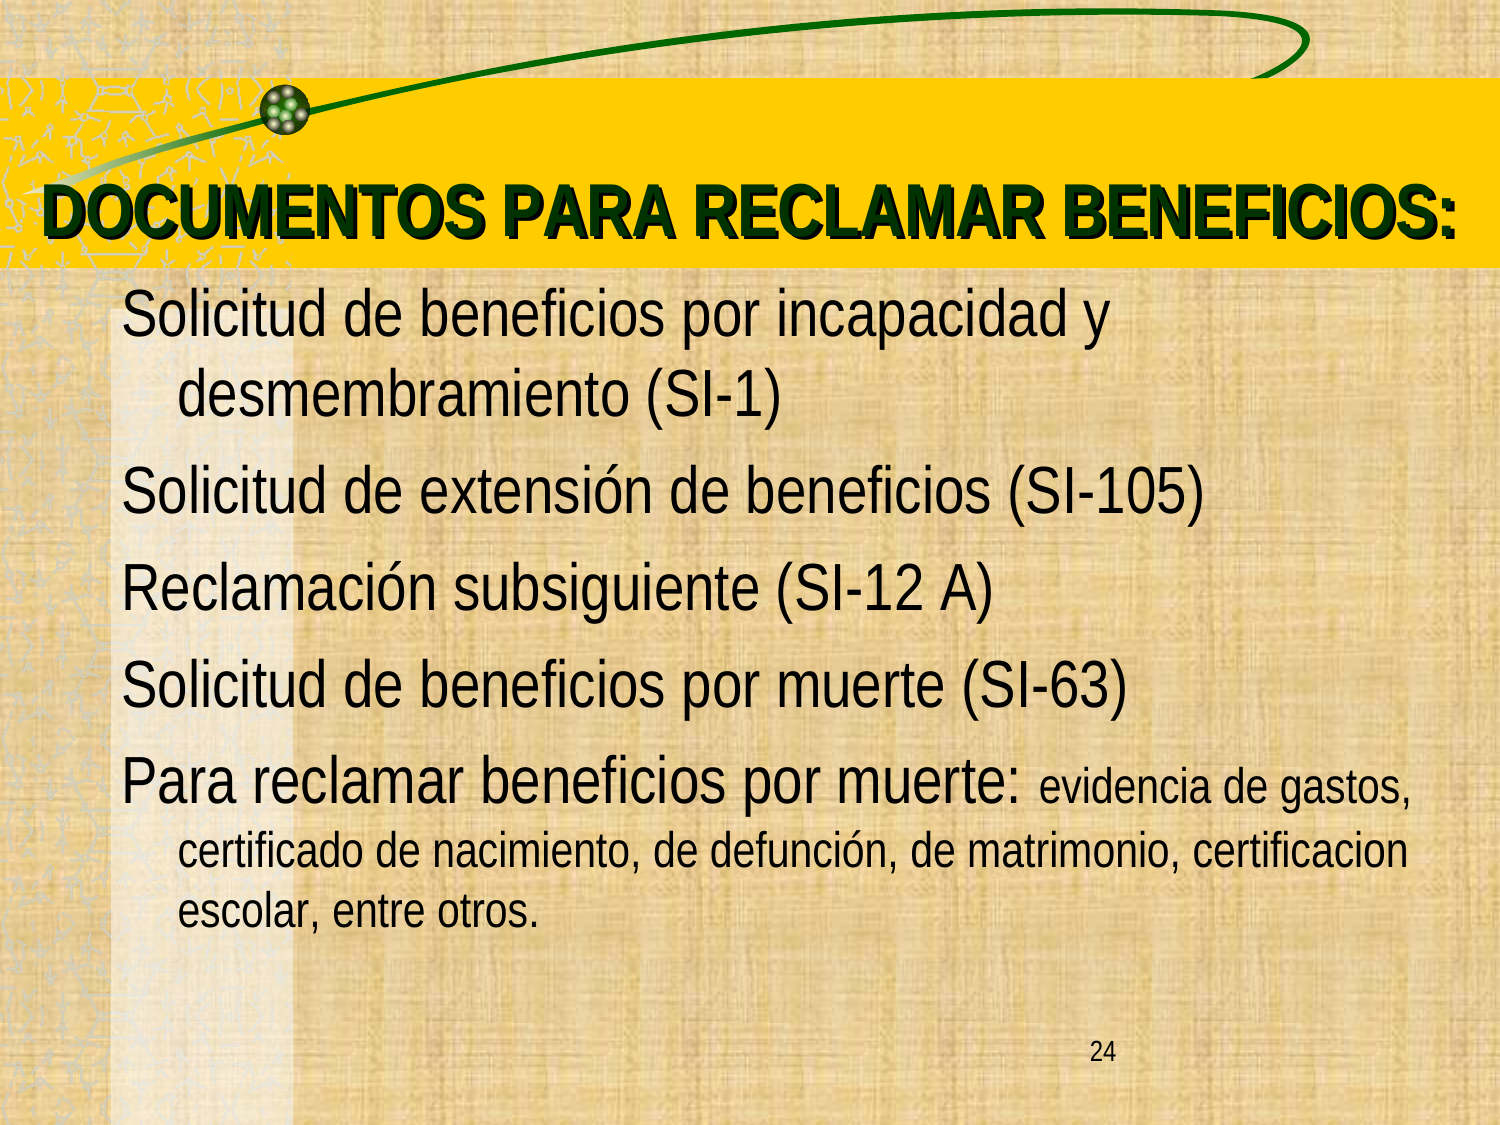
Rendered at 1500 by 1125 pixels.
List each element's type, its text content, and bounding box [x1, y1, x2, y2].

title DOCUMENTOS PARA RECLAMAR BENEFICIOS: [0, 112, 1500, 300]
text_box [1074, 1025, 1388, 1101]
list Solicitud de beneficios por incapacidad y desmembramiento (SI-1) Solicitud de extensión de beneficios (SI-105) Reclamación subsiguiente (SI-12 A) Solicitud de beneficios por muerte (SI-63) Para reclamar beneficios por muerte: evidencia de gastos, certificado de nacimiento, de defunción, de matrimonio, certificacion escolar, entre otros. [50, 262, 1476, 1000]
